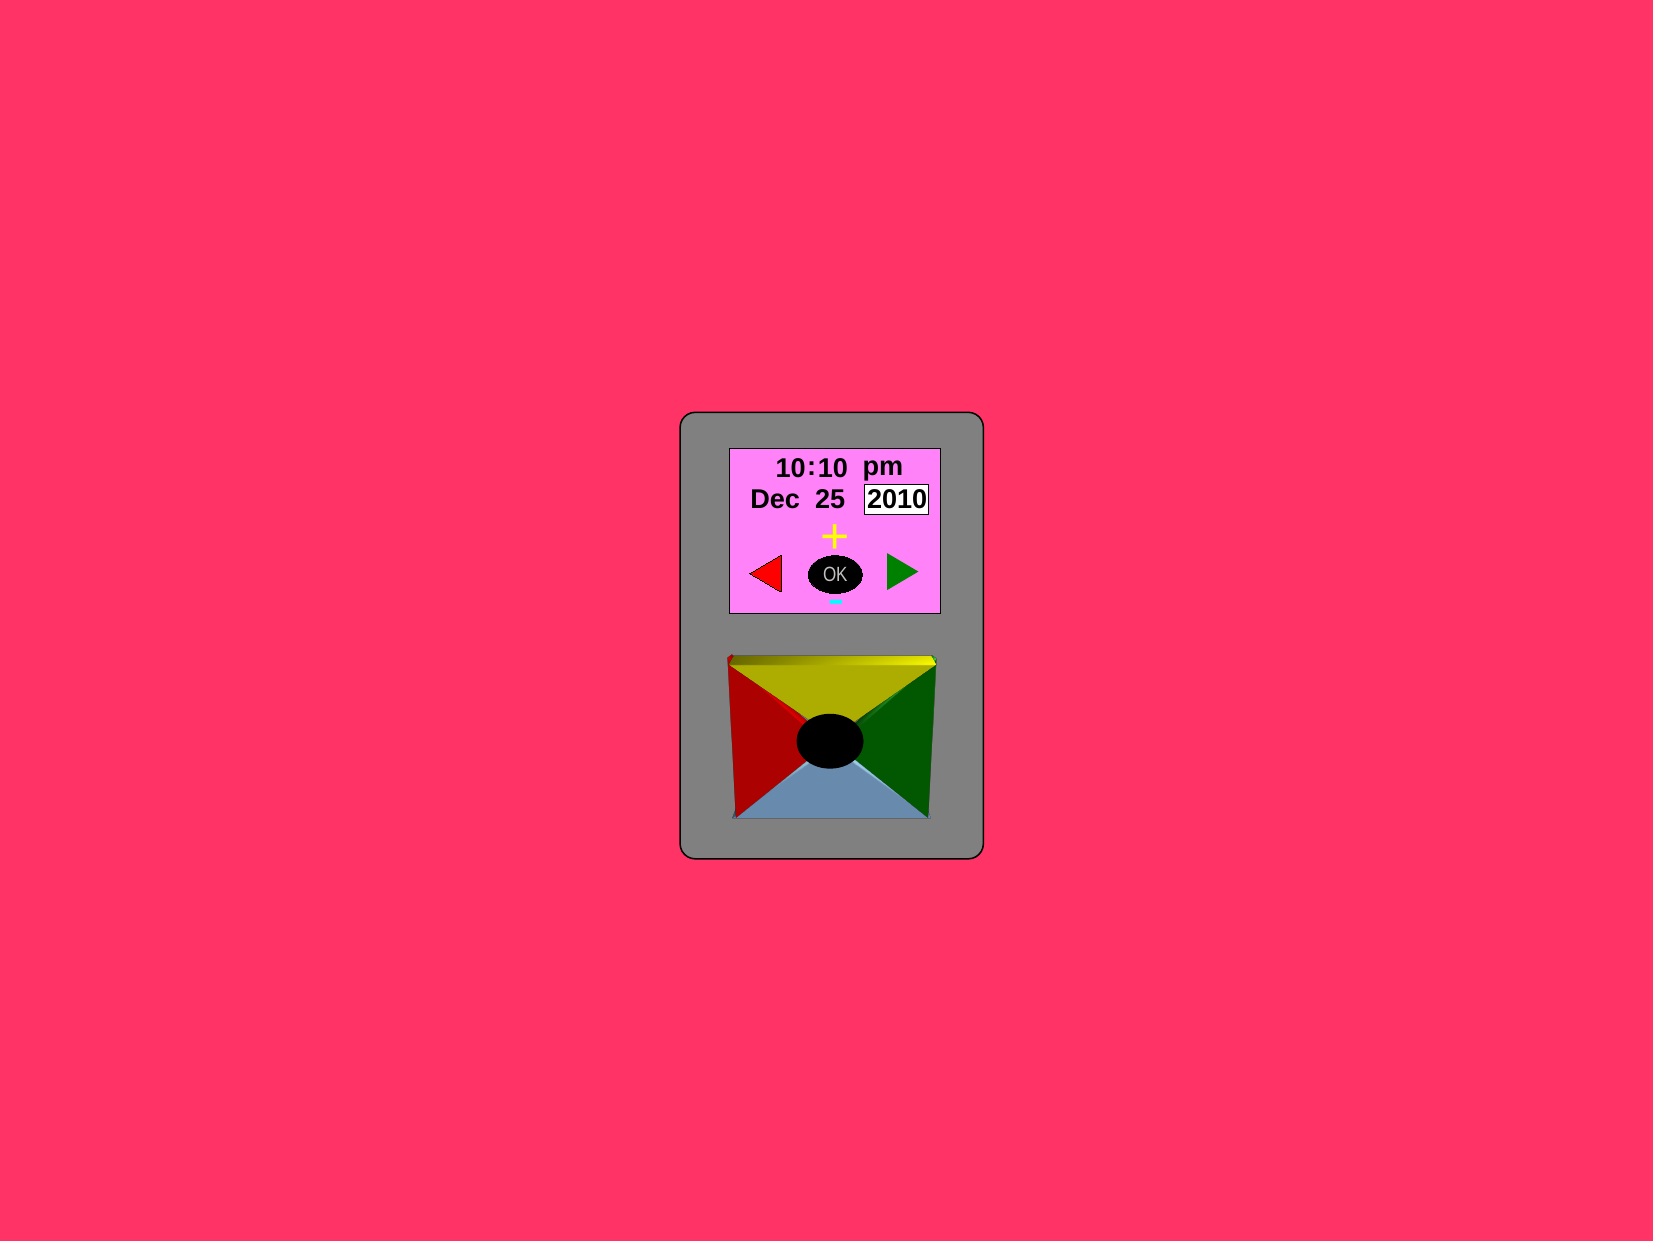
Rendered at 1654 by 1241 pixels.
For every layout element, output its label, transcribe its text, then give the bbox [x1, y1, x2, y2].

text_box - [813, 584, 860, 634]
text_box Dec [735, 476, 815, 522]
text_box pm [847, 443, 919, 477]
text_box OK [808, 555, 863, 594]
text_box 2010 [852, 477, 942, 523]
text_box 10 [832, 445, 847, 477]
text_box 10 [760, 445, 821, 477]
text_box + [805, 523, 865, 573]
text_box [680, 412, 984, 859]
text_box 25 [800, 477, 852, 523]
text_box : [792, 444, 832, 477]
